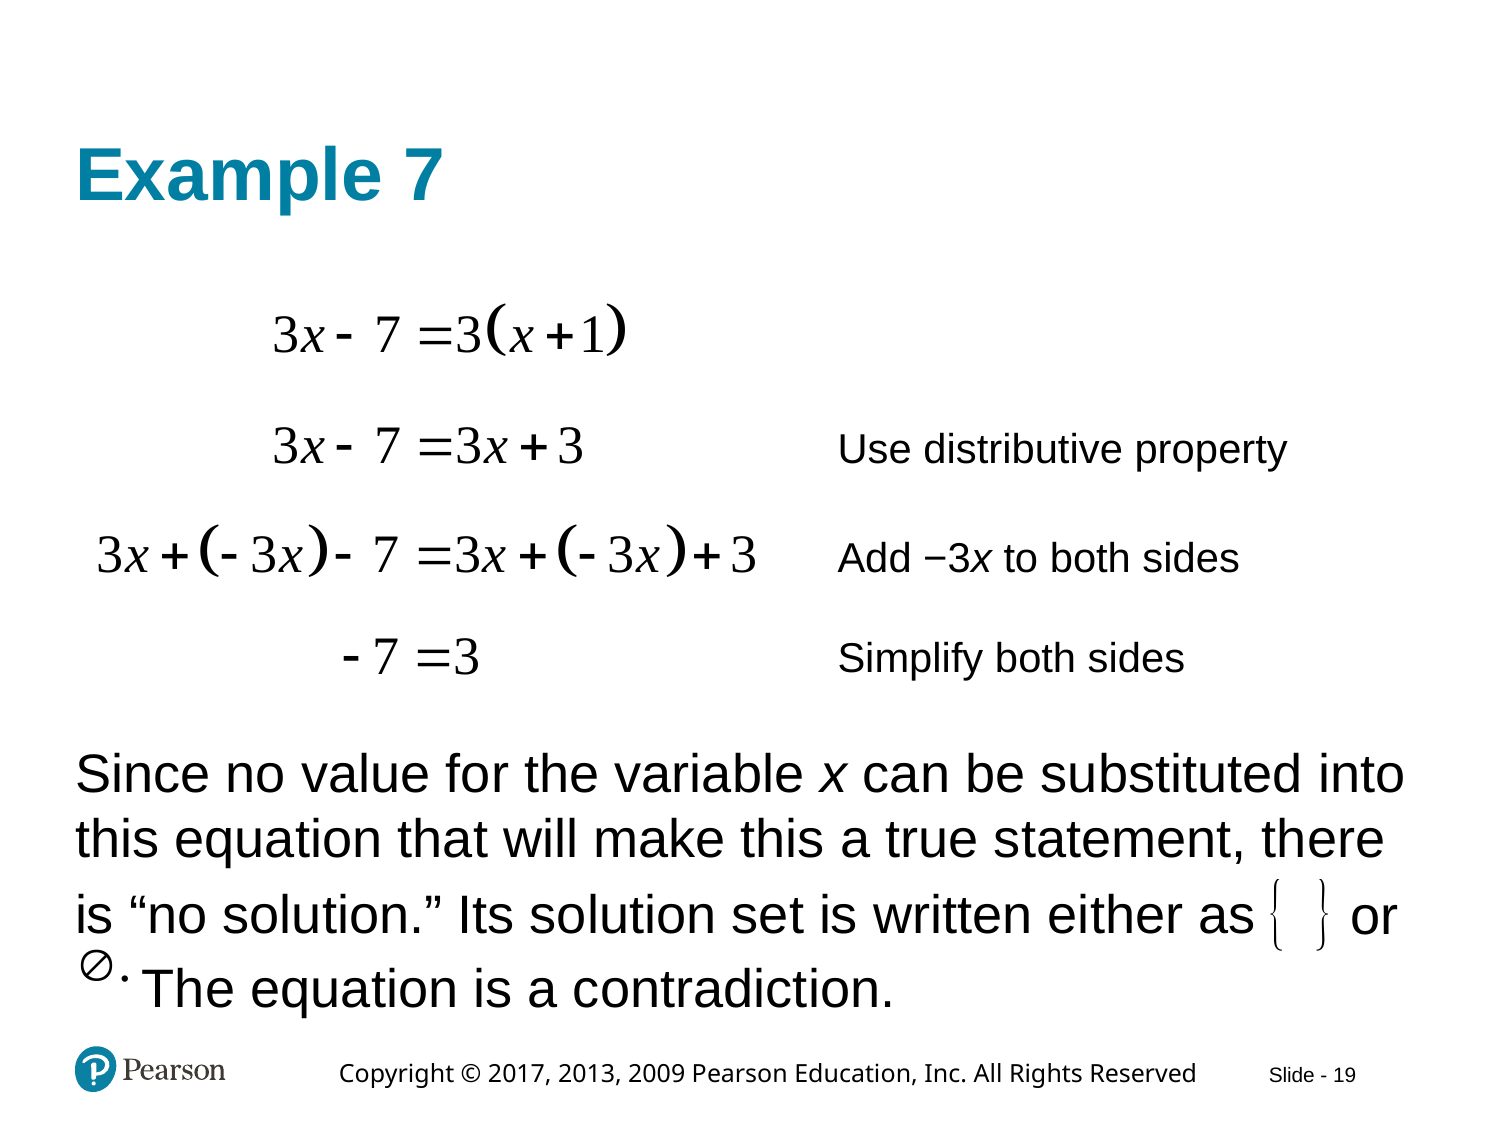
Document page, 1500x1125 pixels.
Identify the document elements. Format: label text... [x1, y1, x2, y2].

chart [339, 632, 481, 681]
list The equation is a contradiction. [141, 952, 900, 1025]
list Use distributive property [837, 422, 1346, 478]
list is “no solution.” Its solution set is written either as [75, 879, 1263, 941]
chart [270, 422, 586, 471]
list Since no value for the variable x can be substituted into this equation that will make this a true statement, there [75, 738, 1425, 866]
list Add −3x to both sides [837, 530, 1350, 587]
chart [94, 520, 760, 598]
chart [270, 299, 625, 378]
list Simplify both sides [837, 630, 1350, 683]
chart [1269, 879, 1343, 957]
chart [74, 939, 133, 988]
title Example 7 [75, 35, 1425, 216]
list or [1350, 880, 1416, 953]
